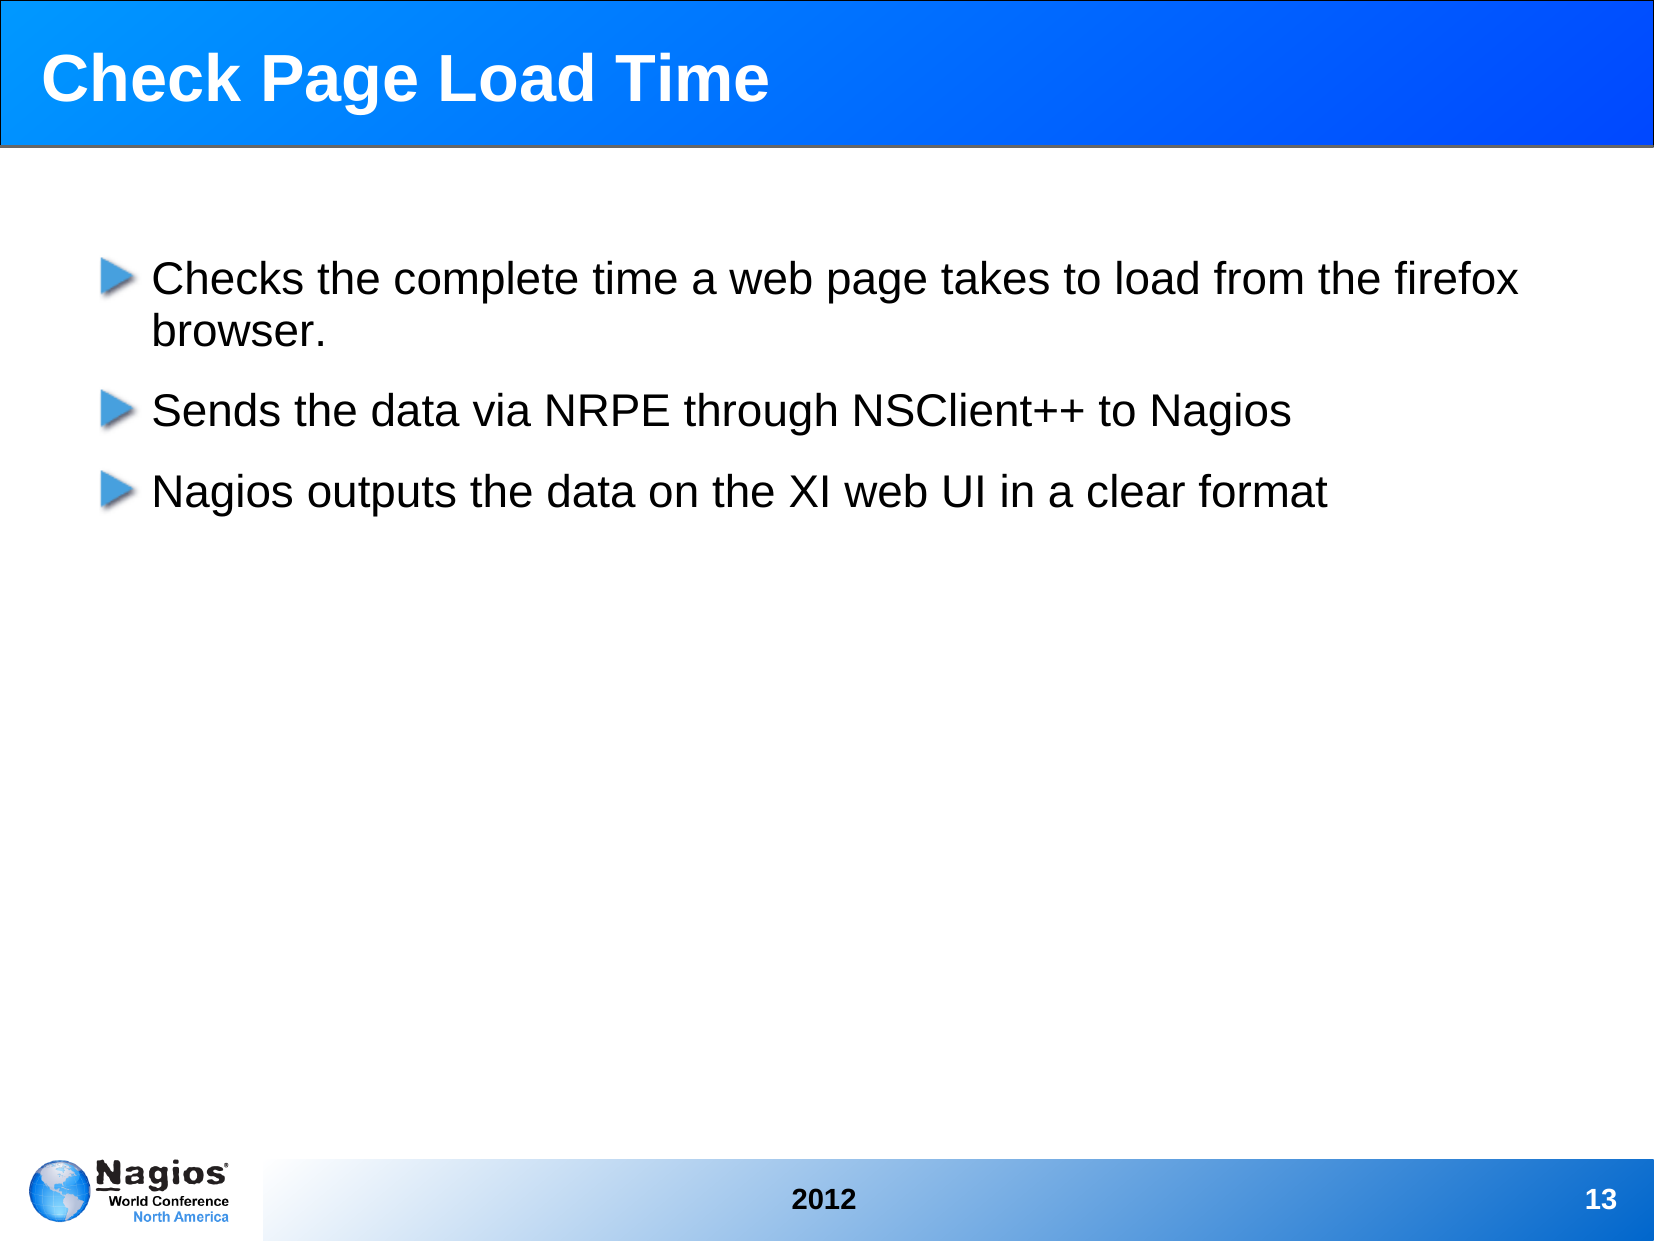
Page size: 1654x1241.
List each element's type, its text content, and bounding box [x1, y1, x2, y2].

title Check Page Load Time [41, 0, 1248, 211]
picture [29, 1159, 229, 1235]
list Checks the complete time a web page takes to load from the firefox browser. Sends the data via NRPE through NSClient++ to Nagios Nagios outputs the data on the XI web UI in a clear format [80, 253, 1569, 700]
